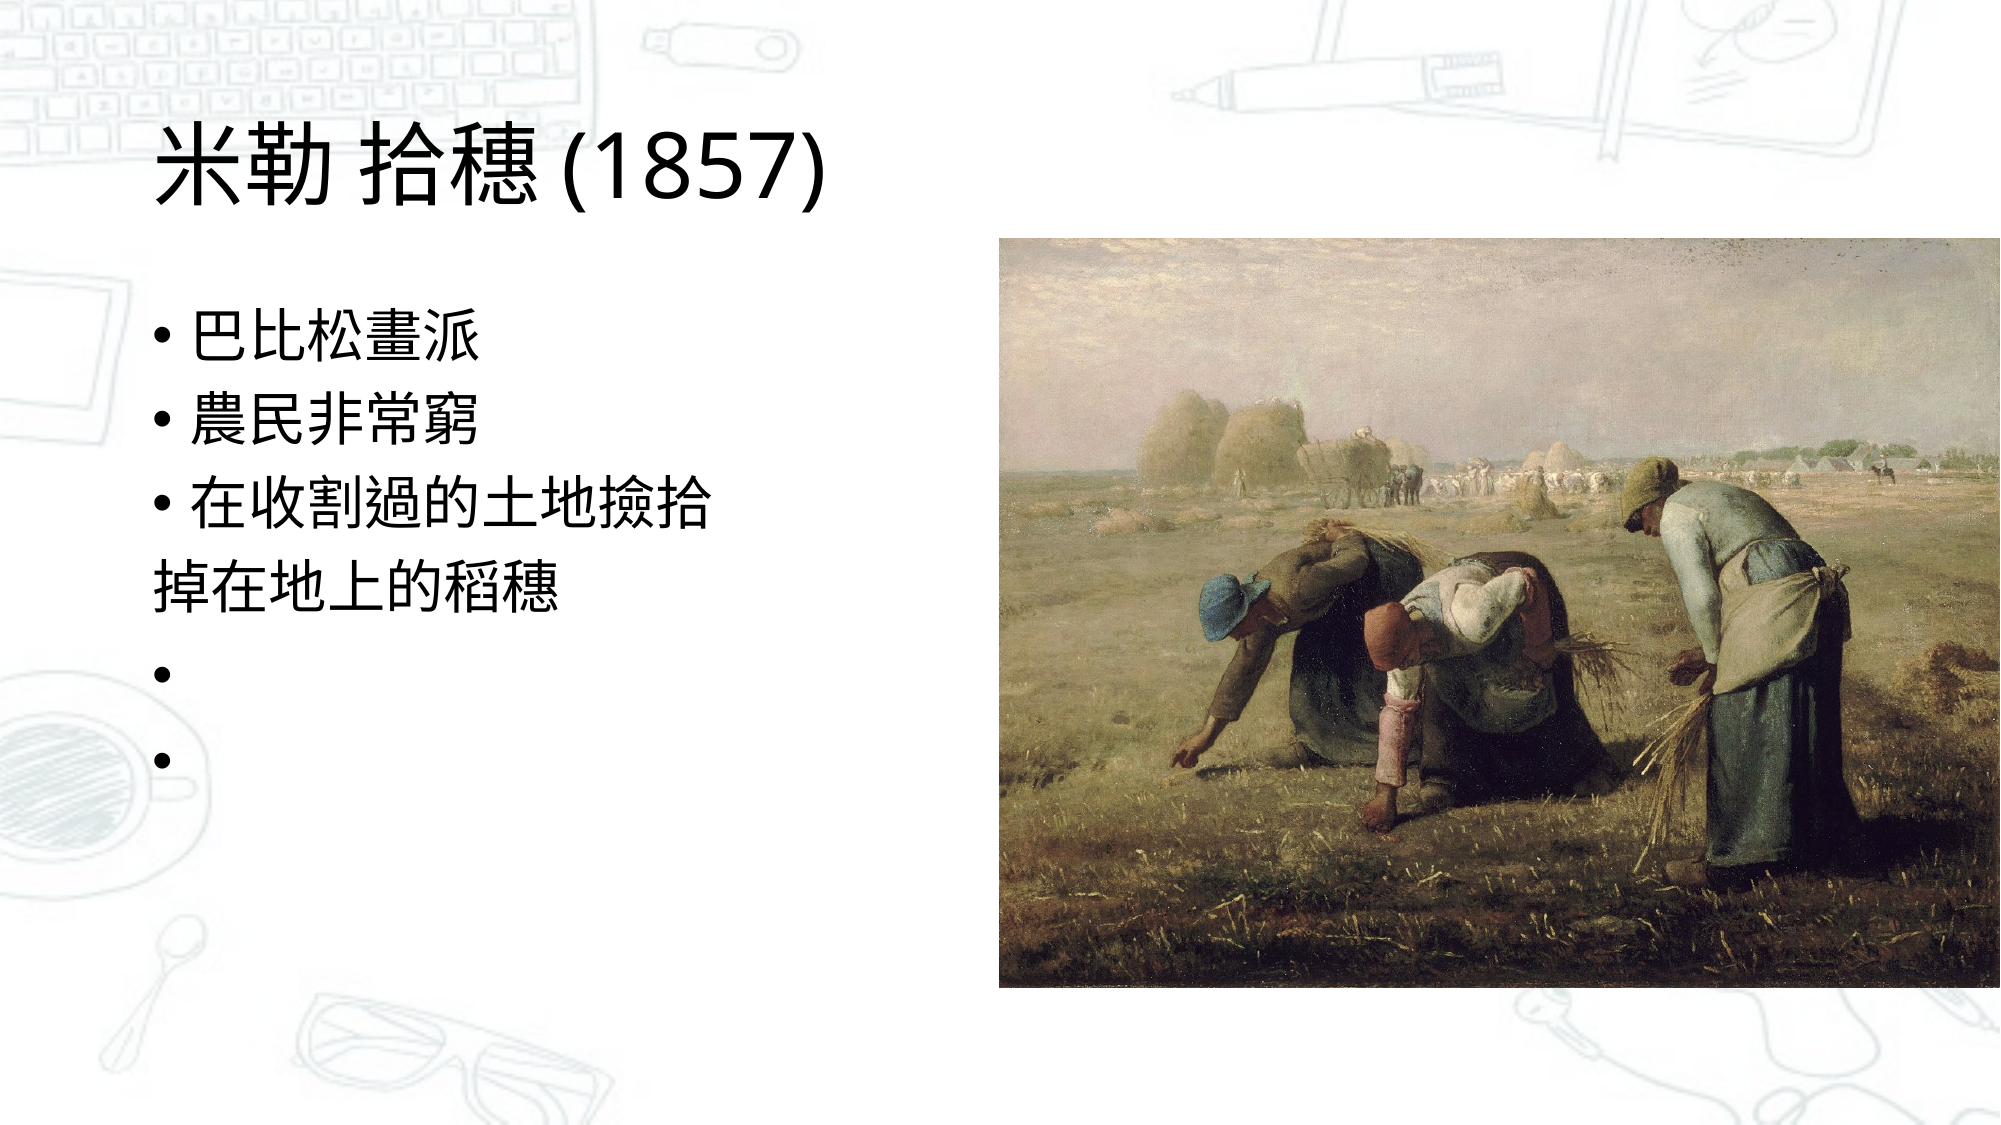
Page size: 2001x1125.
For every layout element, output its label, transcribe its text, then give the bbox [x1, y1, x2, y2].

list 巴比松畫派 農民非常窮 在收割過的土地撿拾 掉在地上的稻穗 [137, 299, 1863, 1014]
title 米勒 拾穗(1857) [137, 59, 1863, 278]
picture [999, 239, 2000, 988]
